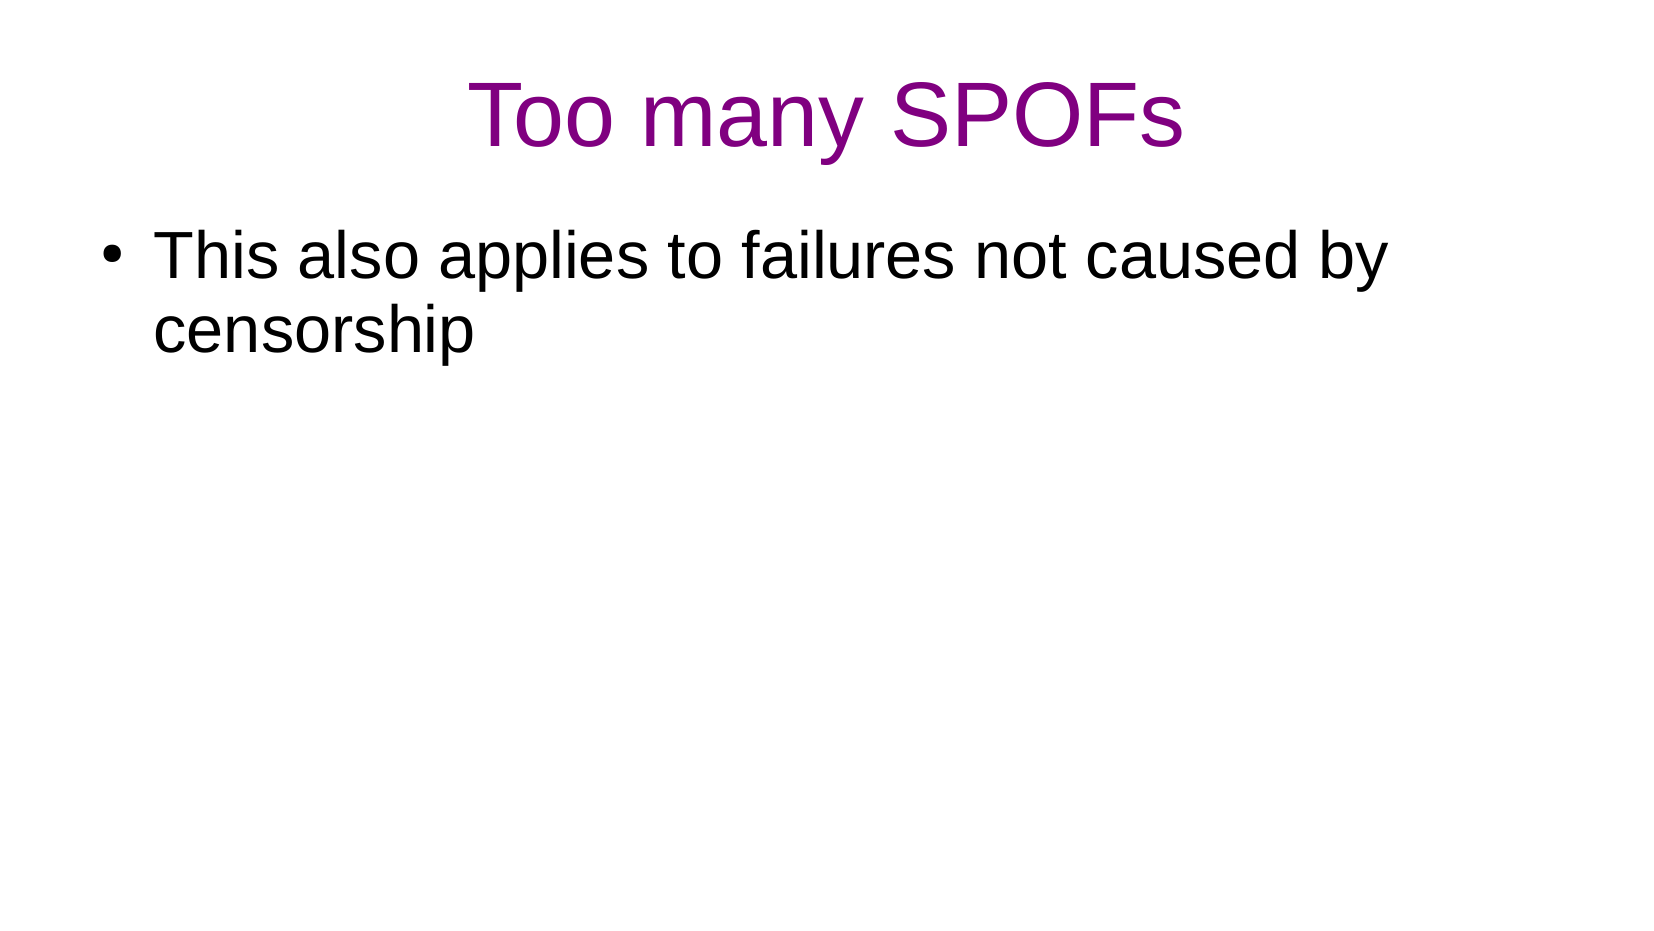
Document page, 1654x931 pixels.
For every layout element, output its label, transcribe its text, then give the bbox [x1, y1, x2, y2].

list This also applies to failures not caused by censorship [82, 217, 1571, 757]
title Too many SPOFs [82, 37, 1571, 193]
